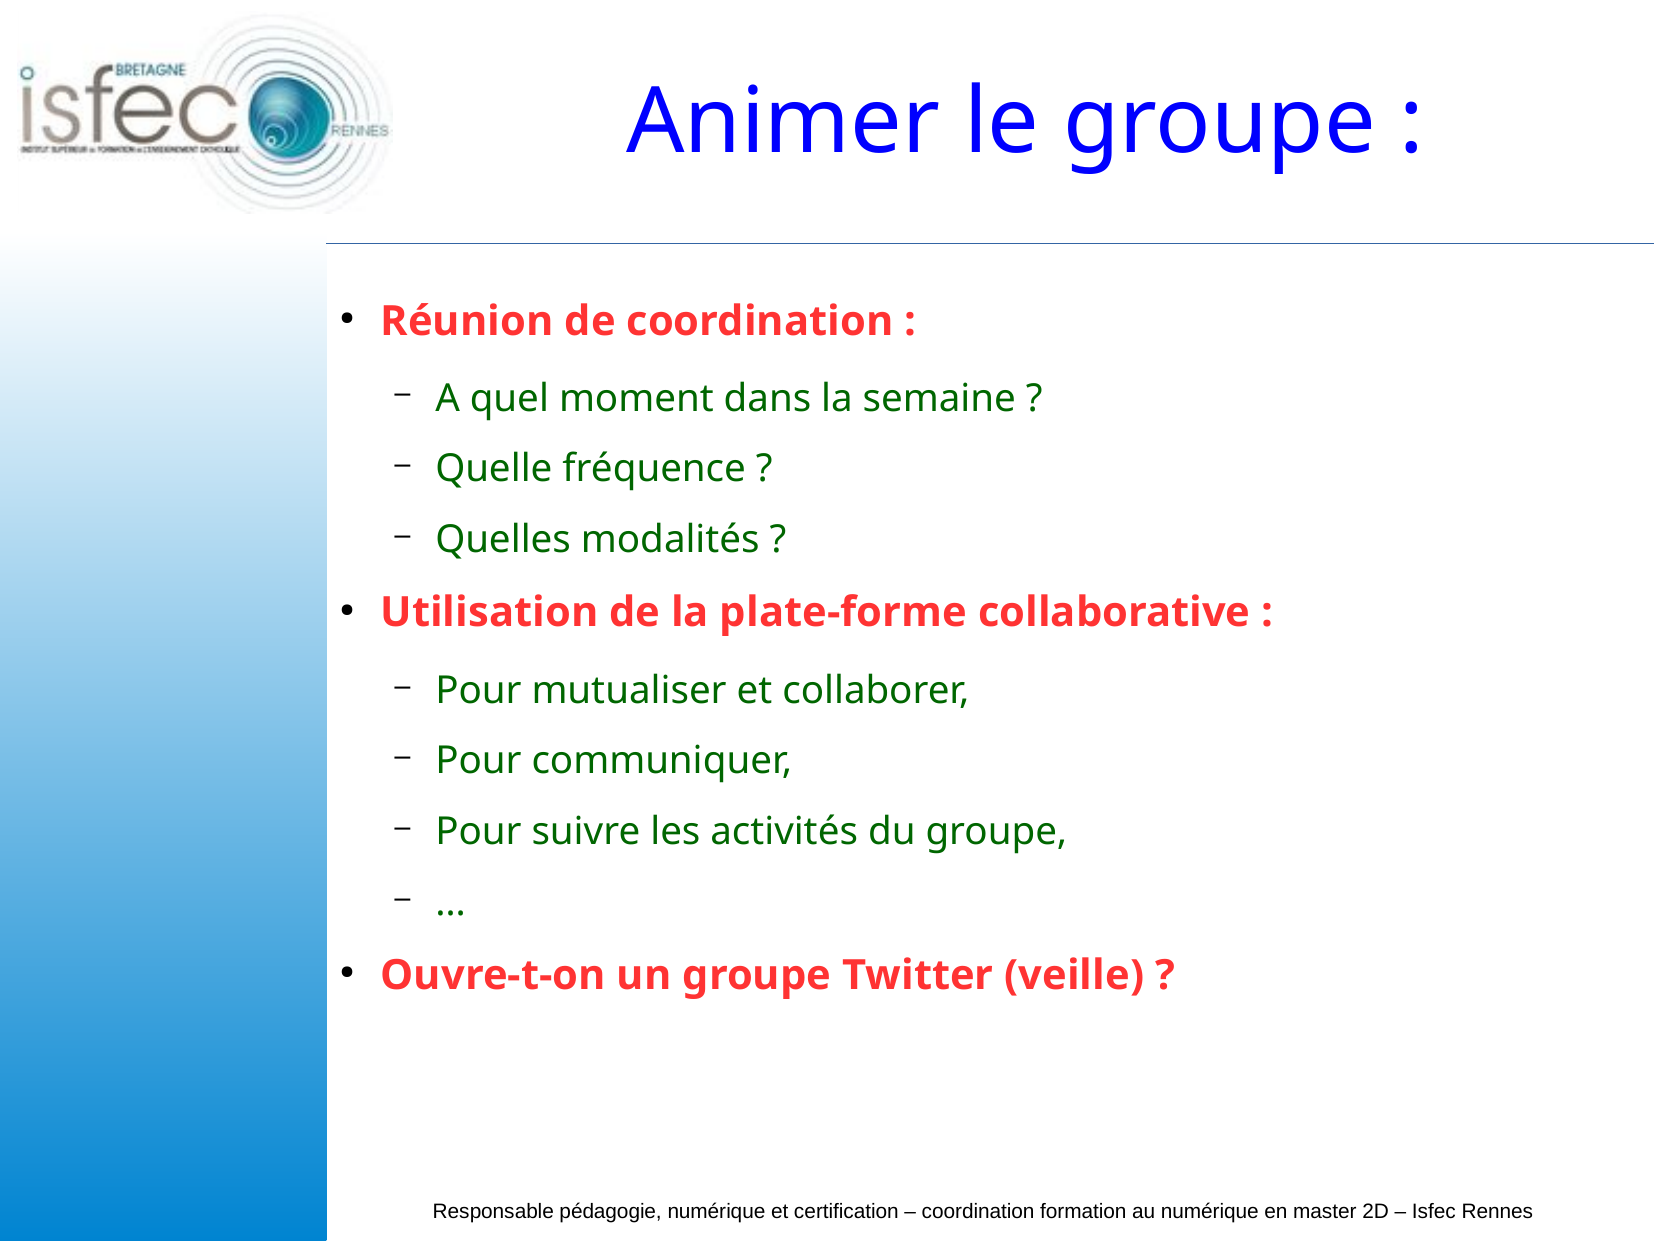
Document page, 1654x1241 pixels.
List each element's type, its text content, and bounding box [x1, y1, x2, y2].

picture [17, 11, 393, 214]
title Animer le groupe : [427, 13, 1624, 221]
list Réunion de coordination : A quel moment dans la semaine ? Quelle fréquence ? Quelles modalités ? Utilisation de la plate-forme collaborative : Pour mutualiser et collaborer, Pour communiquer, Pour suivre les activités du groupe, … Ouvre-t-on un groupe Twitter (veille) ? [326, 290, 1641, 1010]
